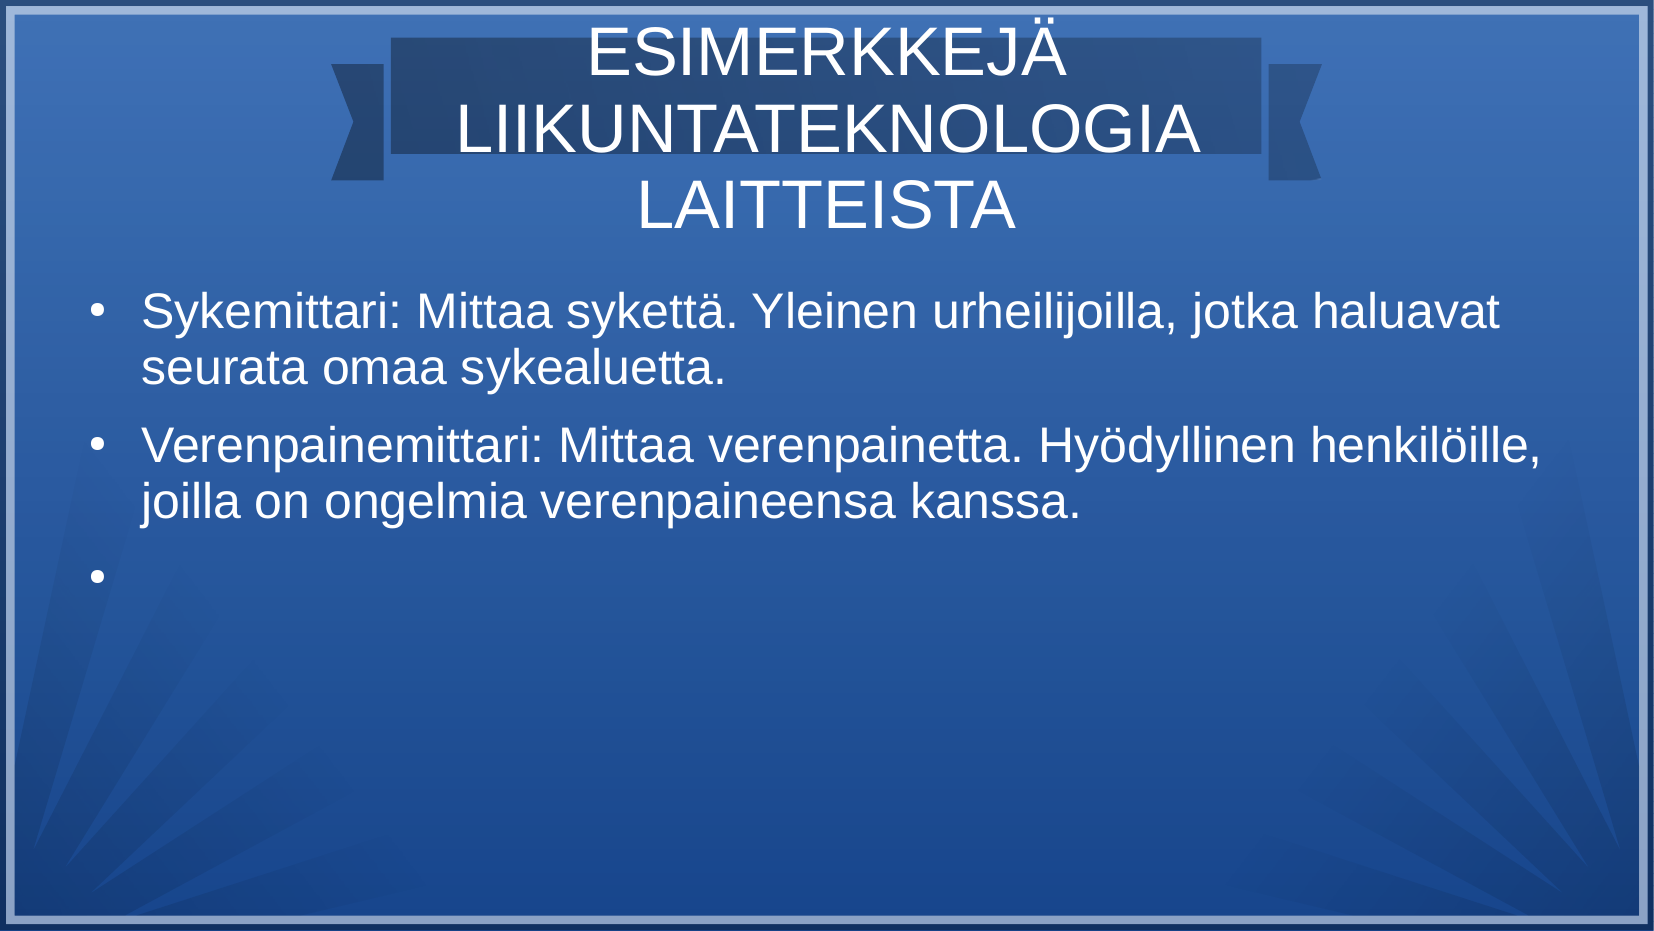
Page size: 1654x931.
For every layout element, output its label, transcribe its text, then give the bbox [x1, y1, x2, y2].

title ESIMERKKEJÄ LIIKUNTATEKNOLOGIA LAITTEISTA [389, 13, 1264, 244]
list Sykemittari: Mittaa sykettä. Yleinen urheilijoilla, jotka haluavat seurata omaa sykealuetta. Verenpainemittari: Mittaa verenpainetta. Hyödyllinen henkilöille, joilla on ongelmia verenpaineensa kanssa. [70, 283, 1560, 907]
